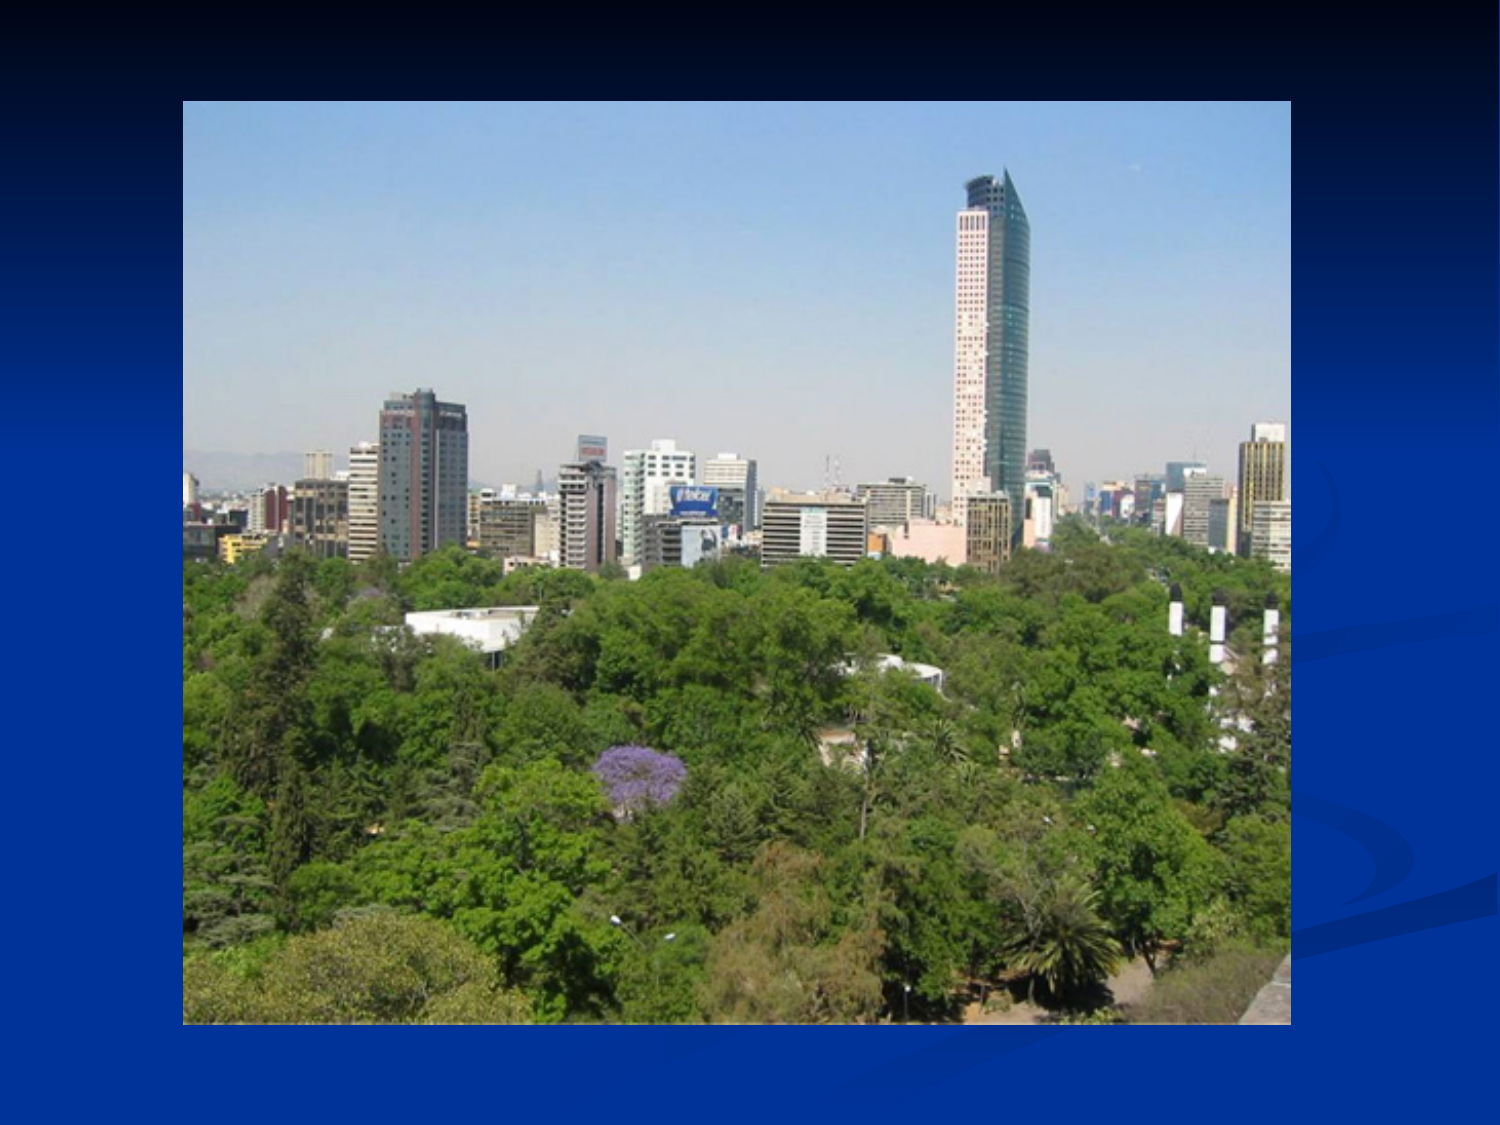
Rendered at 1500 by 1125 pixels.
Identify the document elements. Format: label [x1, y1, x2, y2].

picture [183, 101, 1291, 1025]
